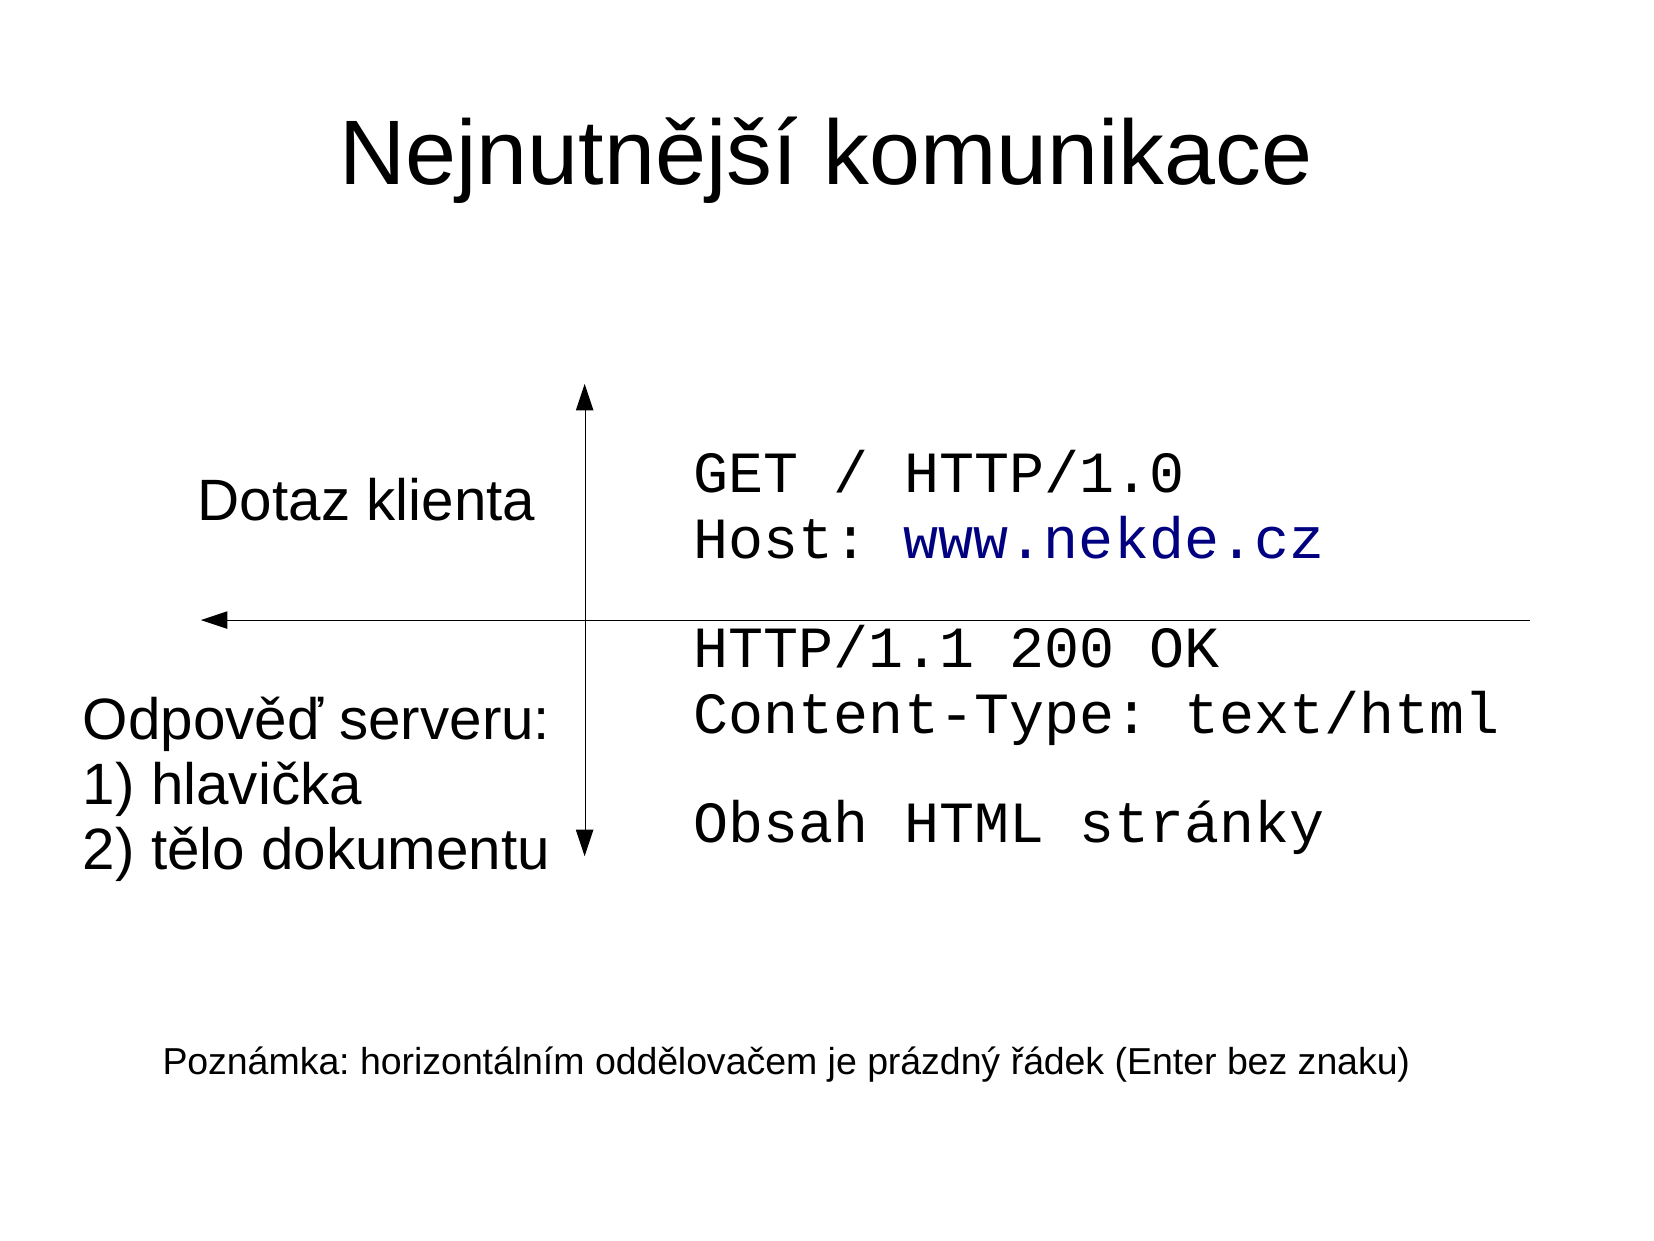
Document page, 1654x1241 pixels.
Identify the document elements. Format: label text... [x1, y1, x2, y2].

title Nejnutnější komunikace [82, 49, 1571, 257]
text_box Odpověď serveru: hlavička tělo dokumentu [68, 679, 566, 890]
text_box Dotaz klienta [183, 460, 551, 541]
text_box Poznámka: horizontálním oddělovačem je prázdný řádek (Enter bez znaku) [147, 1033, 1425, 1091]
text_box GET / HTTP/1.0 Host: www.nekde.cz HTTP/1.1 200 OK Content-Type: text/html Obsah HTML stránky [679, 437, 1595, 867]
